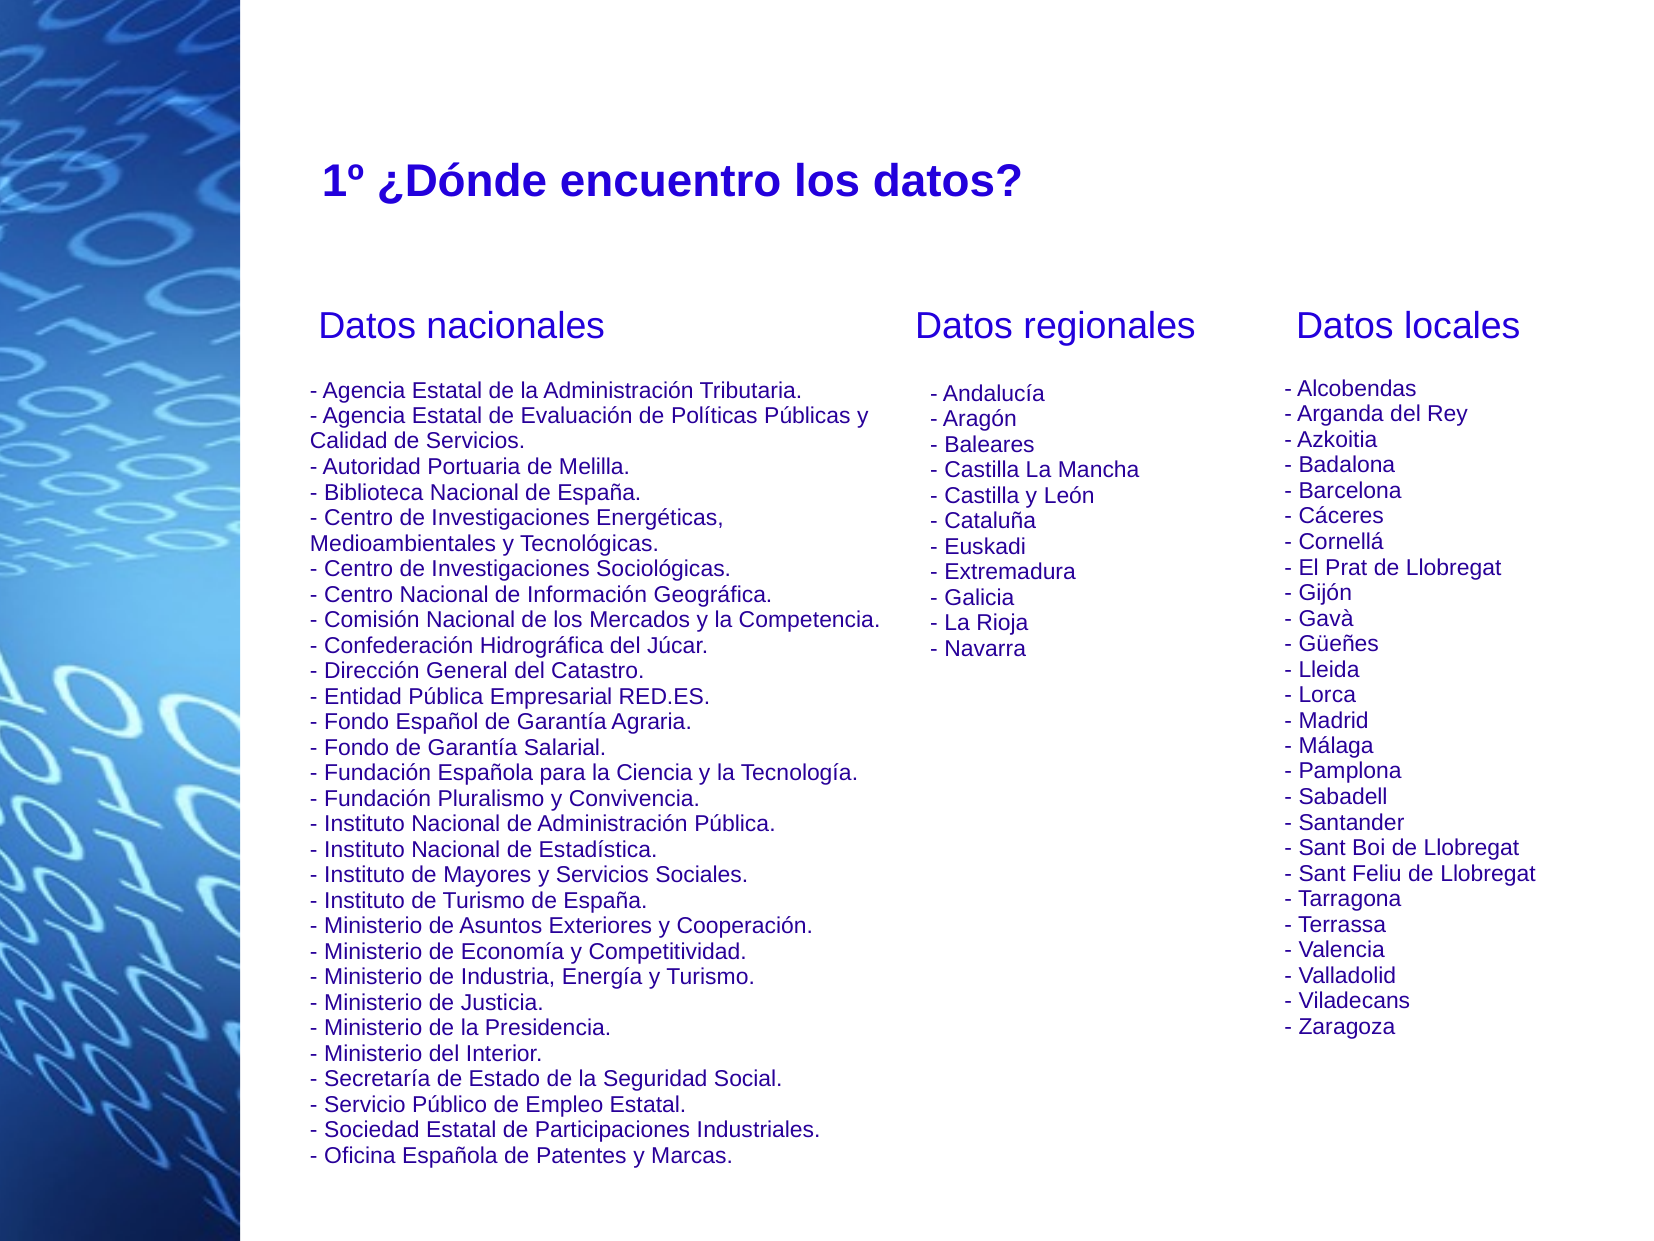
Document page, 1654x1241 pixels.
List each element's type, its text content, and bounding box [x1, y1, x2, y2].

text_box - Alcobendas - Arganda del Rey - Azkoitia - Badalona - Barcelona - Cáceres - Cornellá - El Prat de Llobregat - Gijón - Gavà - Güeñes - Lleida - Lorca - Madrid - Málaga - Pamplona - Sabadell - Santander - Sant Boi de Llobregat - Sant Feliu de Llobregat - Tarragona - Terrassa - Valencia - Valladolid - Viladecans - Zaragoza [1269, 368, 1565, 1063]
picture [0, 0, 241, 1241]
text_box - Agencia Estatal de la Administración Tributaria. - Agencia Estatal de Evaluación de Políticas Públicas y Calidad de Servicios. - Autoridad Portuaria de Melilla. - Biblioteca Nacional de España. - Centro de Investigaciones Energéticas, Medioambientales y Tecnológicas. - Centro de Investigaciones Sociológicas. - Centro Nacional de Información Geográfica. - Comisión Nacional de los Mercados y la Competencia. - Confederación Hidrográfica del Júcar. - Dirección General del Catastro. - Entidad Pública Empresarial RED.ES. - Fondo Español de Garantía Agraria. - Fondo de Garantía Salarial. - Fundación Española para la Ciencia y la Tecnología. - Fundación Pluralismo y Convivencia. - Instituto Nacional de Administración Pública. - Instituto Nacional de Estadística. - Instituto de Mayores y Servicios Sociales. - Instituto de Turismo de España. - Ministerio de Asuntos Exteriores y Cooperación. - Ministerio de Economía y Competitividad. - Ministerio de Industria, Energía y Turismo. - Ministerio de Justicia. - Ministerio de la Presidencia. - Ministerio del Interior. - Secretaría de Estado de la Seguridad Social. - Servicio Público de Empleo Estatal. - Sociedad Estatal de Participaciones Industriales. - Oficina Española de Patentes y Marcas. [295, 369, 916, 1209]
text_box Datos regionales [900, 297, 1211, 355]
text_box Datos locales [1281, 297, 1536, 355]
text_box Datos nacionales [303, 297, 680, 355]
text_box 1º ¿Dónde encuentro los datos? [307, 147, 1039, 257]
text_box - Andalucía - Aragón - Baleares - Castilla La Mancha - Castilla y León - Cataluña - Euskadi - Extremadura - Galicia - La Rioja - Navarra [915, 372, 1182, 851]
